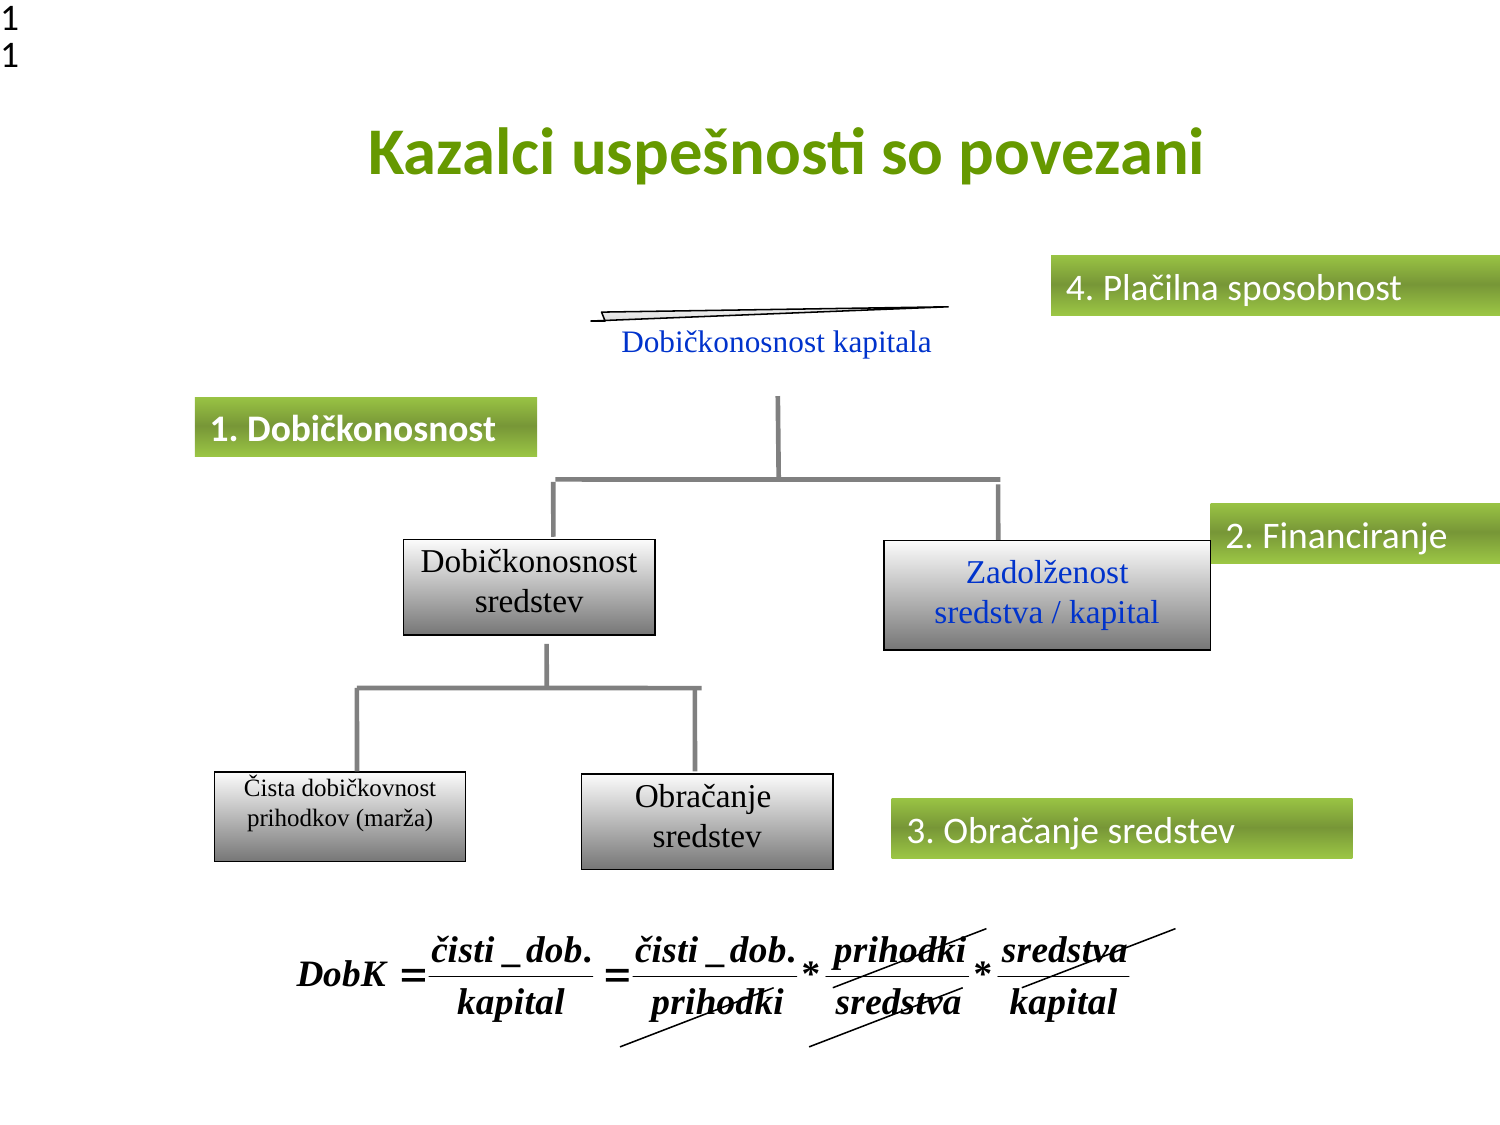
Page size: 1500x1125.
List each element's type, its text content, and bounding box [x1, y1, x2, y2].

text_box 3. Obračanje sredstev [891, 798, 1353, 859]
text_box 1. Dobičkonosnost [194, 397, 538, 457]
text_box 4. Plačilna sposobnost [1051, 255, 1500, 316]
text_box Dobičkonosnost sredstev [403, 539, 656, 635]
chart [289, 924, 1137, 1030]
text_box 2. Financiranje [1210, 503, 1500, 564]
title Kazalci uspešnosti so povezani [112, 54, 1463, 243]
text_box Zadolženost sredstva / kapital [883, 540, 1211, 650]
text_box Čista dobičkovnost prihodkov (marža) [214, 771, 466, 862]
text_box Dobičkonosnost kapitala [590, 306, 949, 322]
text_box Obračanje sredstev [581, 774, 833, 870]
